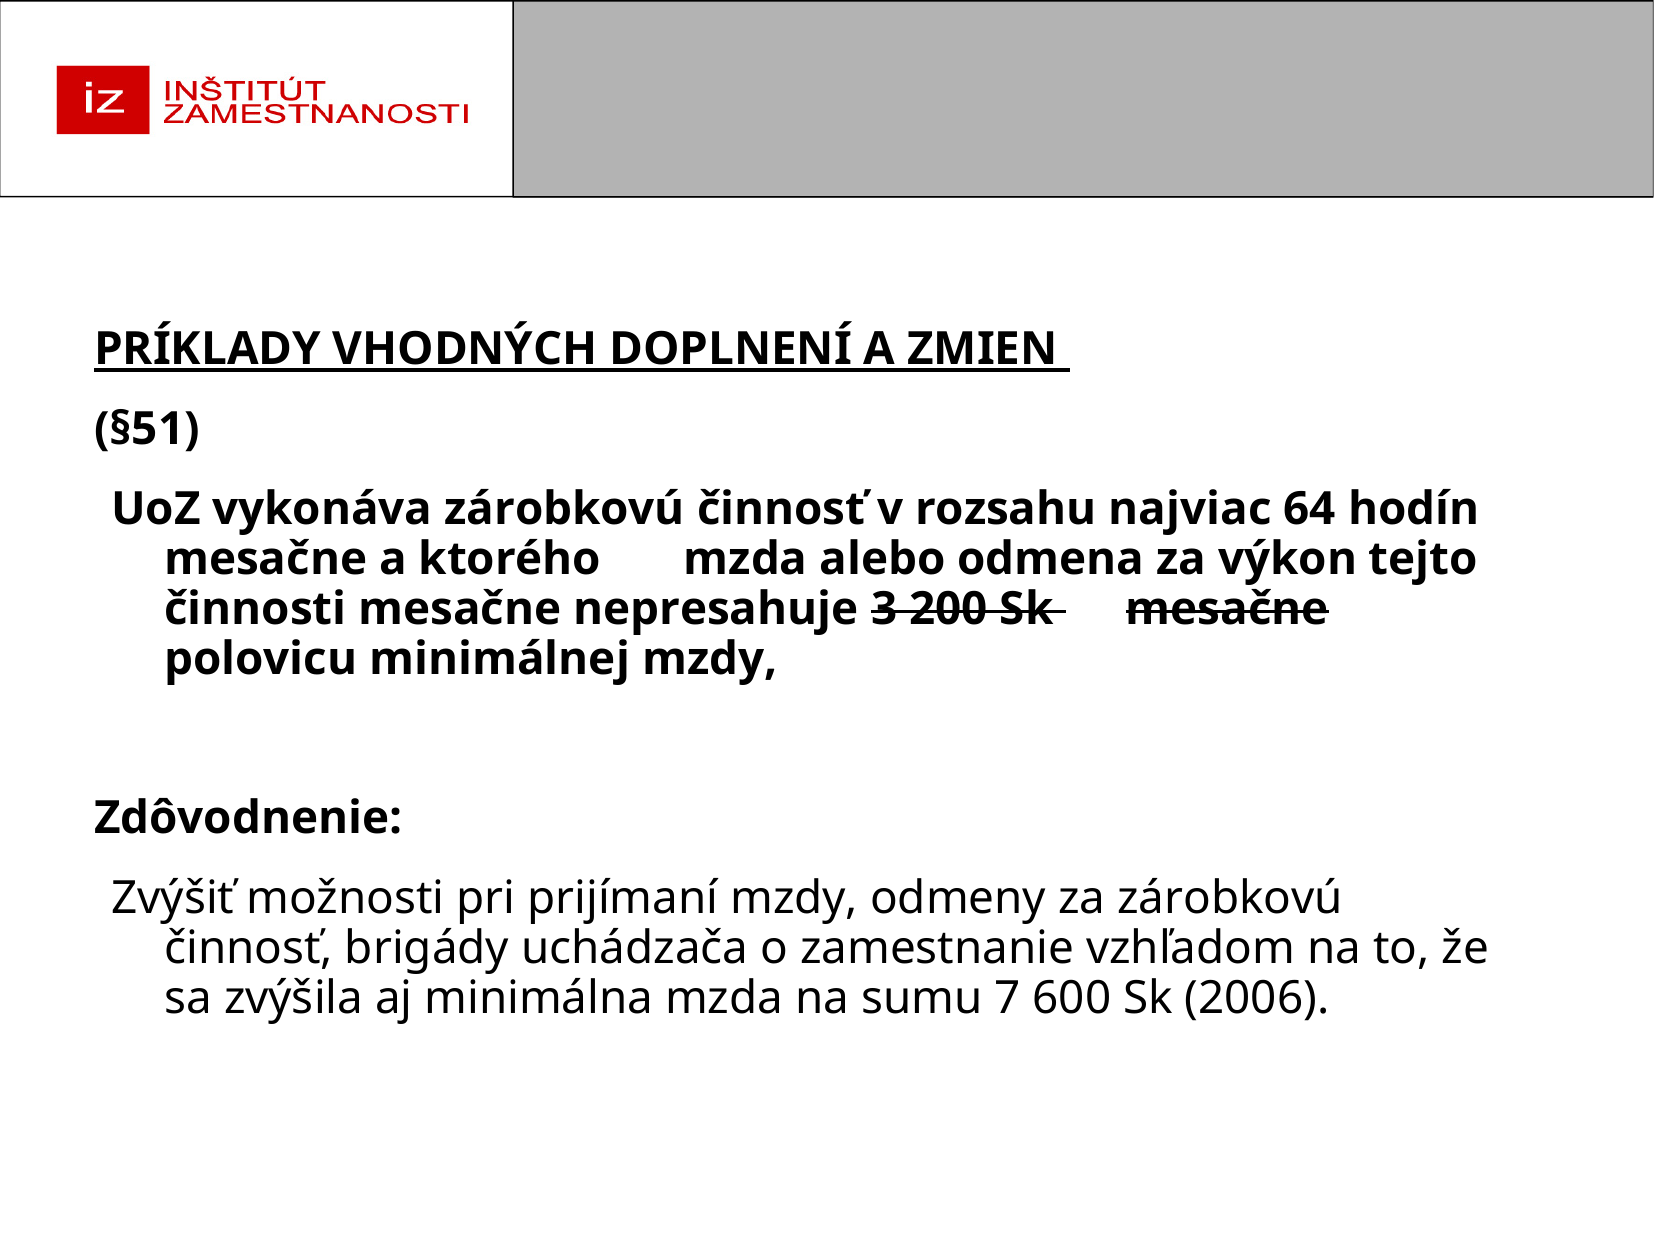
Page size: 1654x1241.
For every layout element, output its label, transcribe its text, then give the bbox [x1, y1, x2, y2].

picture [5, 6, 513, 190]
text_box [0, 0, 1654, 197]
list PRÍKLADY VHODNÝCH DOPLNENÍ A ZMIEN (§51) UoZ vykonáva zárobkovú činnosť v rozsahu najviac 64 hodín mesačne a ktorého mzda alebo odmena za výkon tejto činnosti mesačne nepresahuje 3 200 Sk mesačne polovicu minimálnej mzdy, Zdôvodnenie: Zvýšiť možnosti pri prijímaní mzdy, odmeny za zárobkovú činnosť, brigády uchádzača o zamestnanie vzhľadom na to, že sa zvýšila aj minimálna mzda na sumu 7 600 Sk (2006). [94, 324, 1506, 1107]
